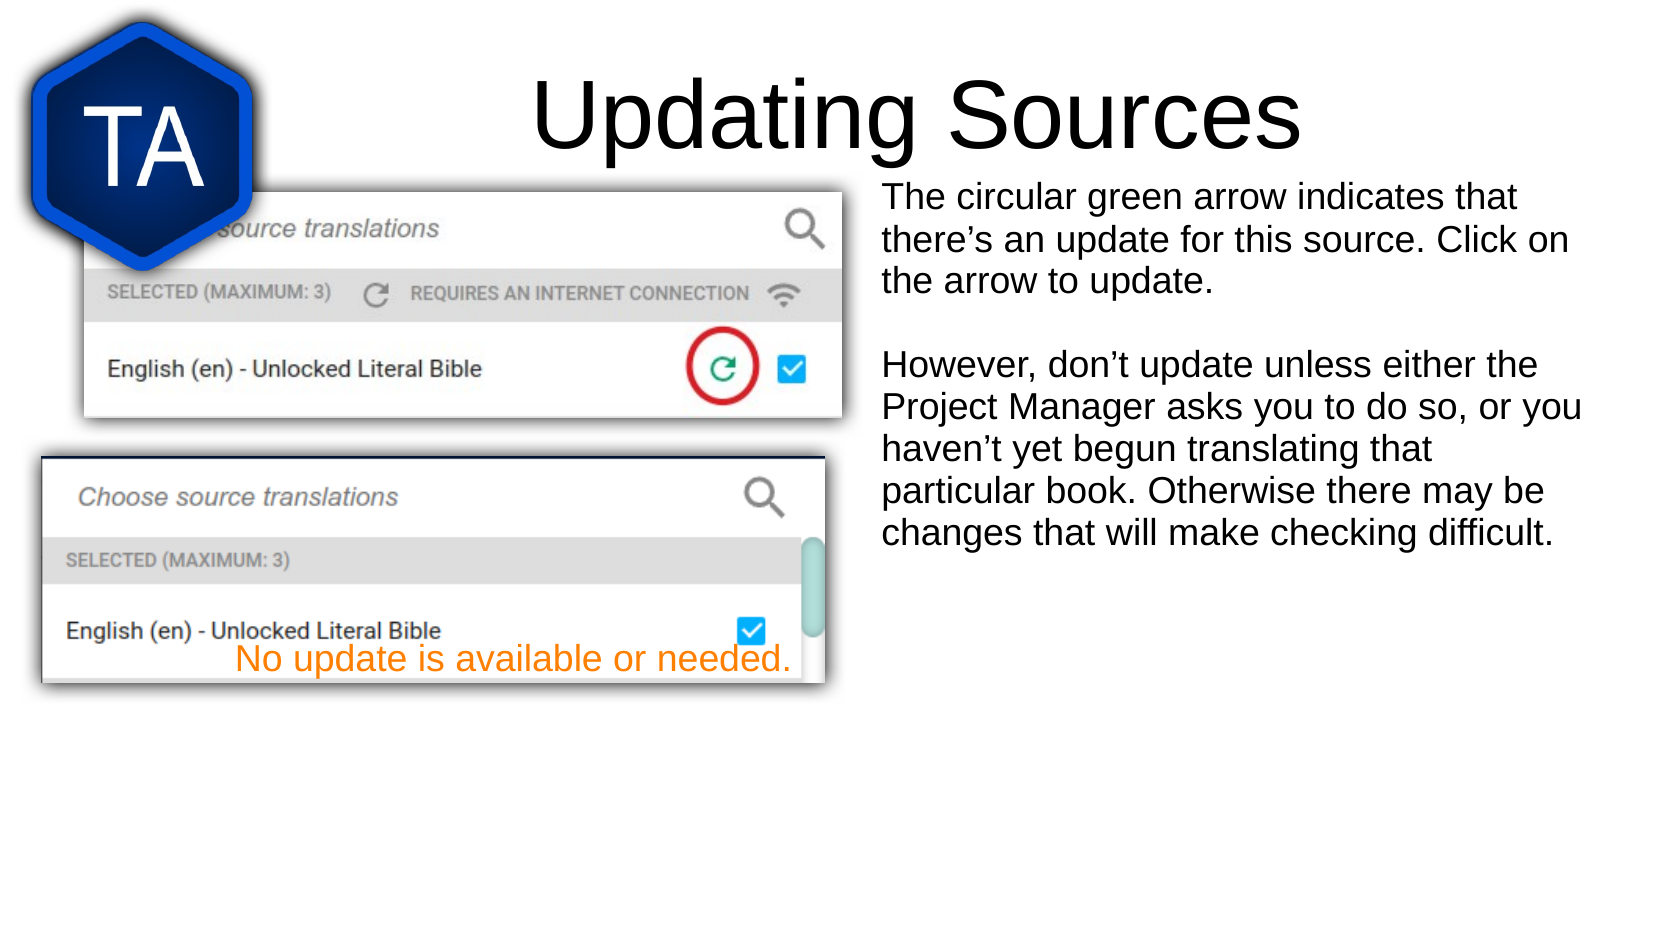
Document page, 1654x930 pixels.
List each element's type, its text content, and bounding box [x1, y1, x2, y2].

picture [41, 456, 825, 683]
title Updating Sources [297, 37, 1571, 193]
picture [755, 623, 762, 630]
text_box The circular green arrow indicates that there’s an update for this source. Click on the arrow to update. However, don’t update unless either the Project Manager asks you to do so, or you haven’t yet begun translating that particular book. Otherwise there may be changes that will make checking difficult. [866, 168, 1609, 607]
picture [5, 9, 842, 418]
text_box [814, 447, 845, 518]
text_box No update is available or needed. [220, 630, 846, 691]
